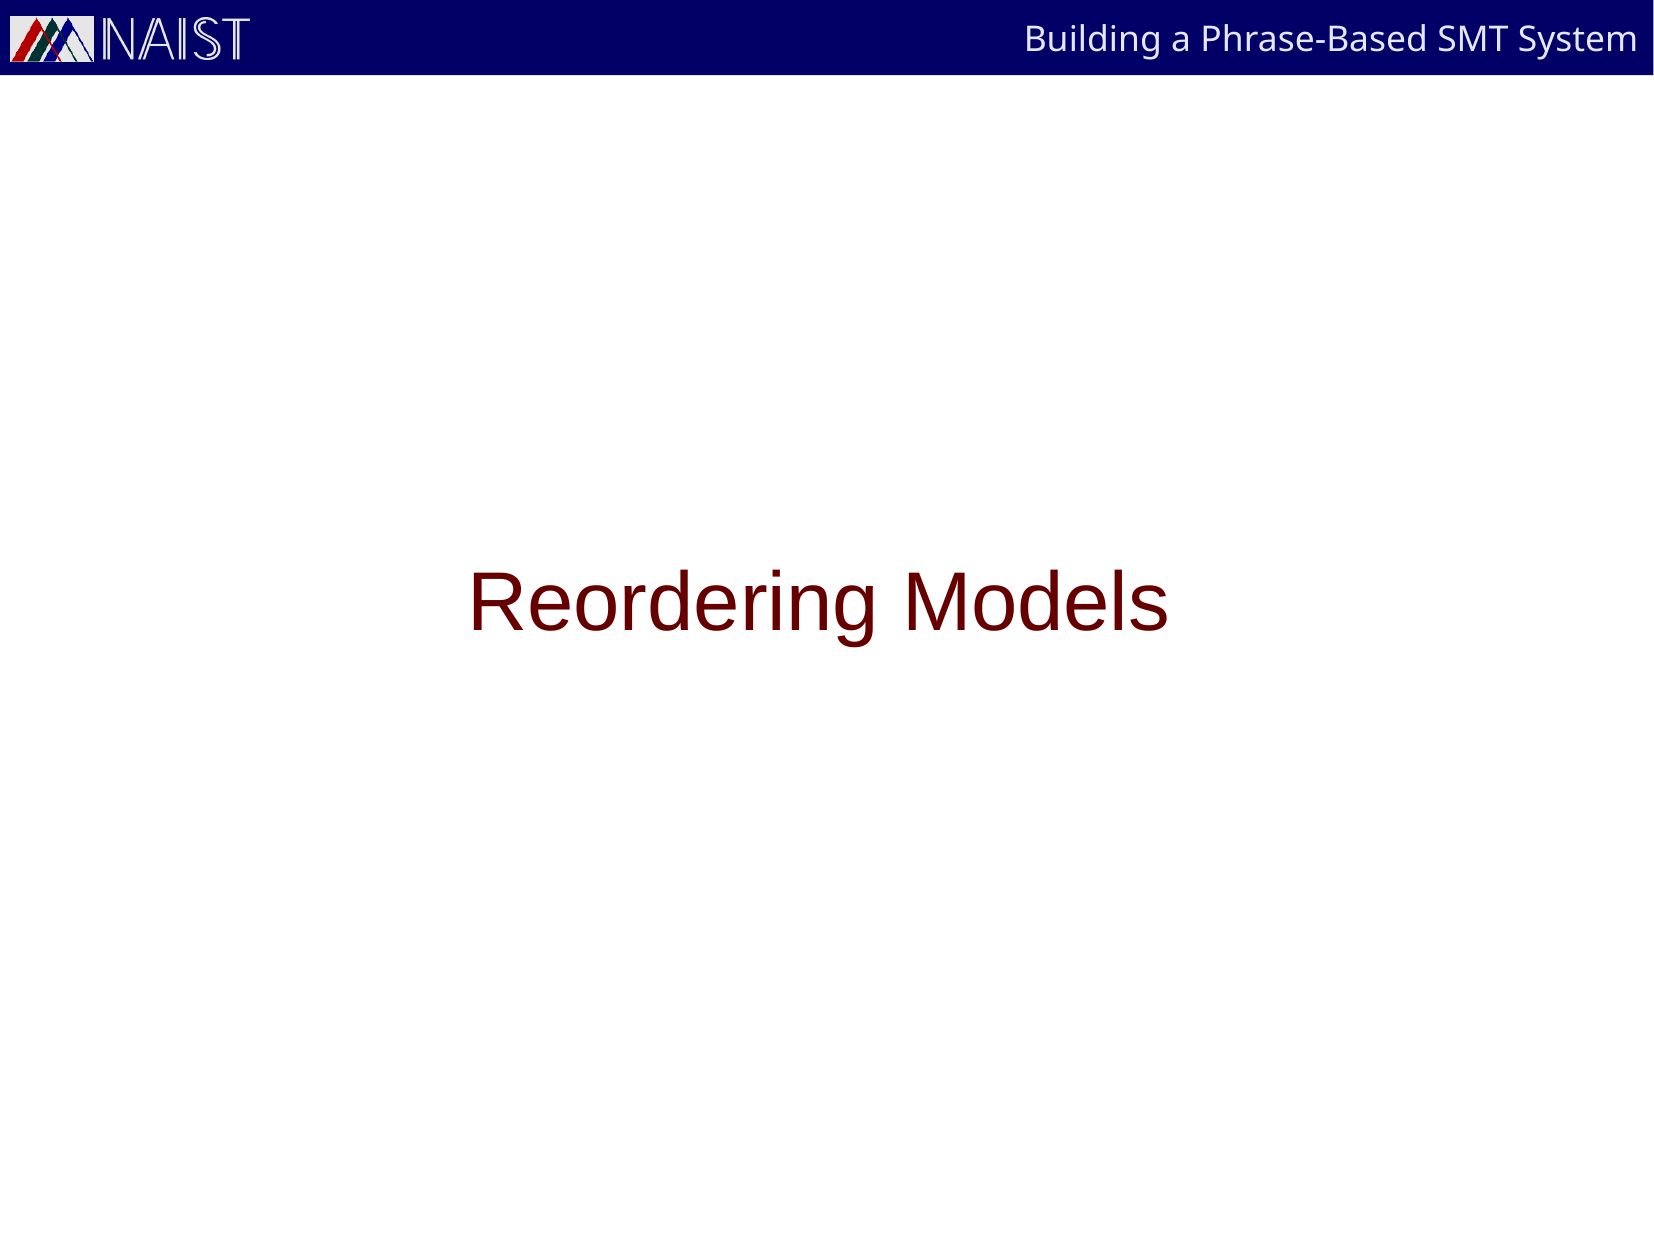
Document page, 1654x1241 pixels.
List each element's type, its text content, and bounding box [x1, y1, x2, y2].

picture [102, 17, 251, 60]
picture [10, 16, 94, 62]
title Reordering Models [75, 506, 1564, 698]
